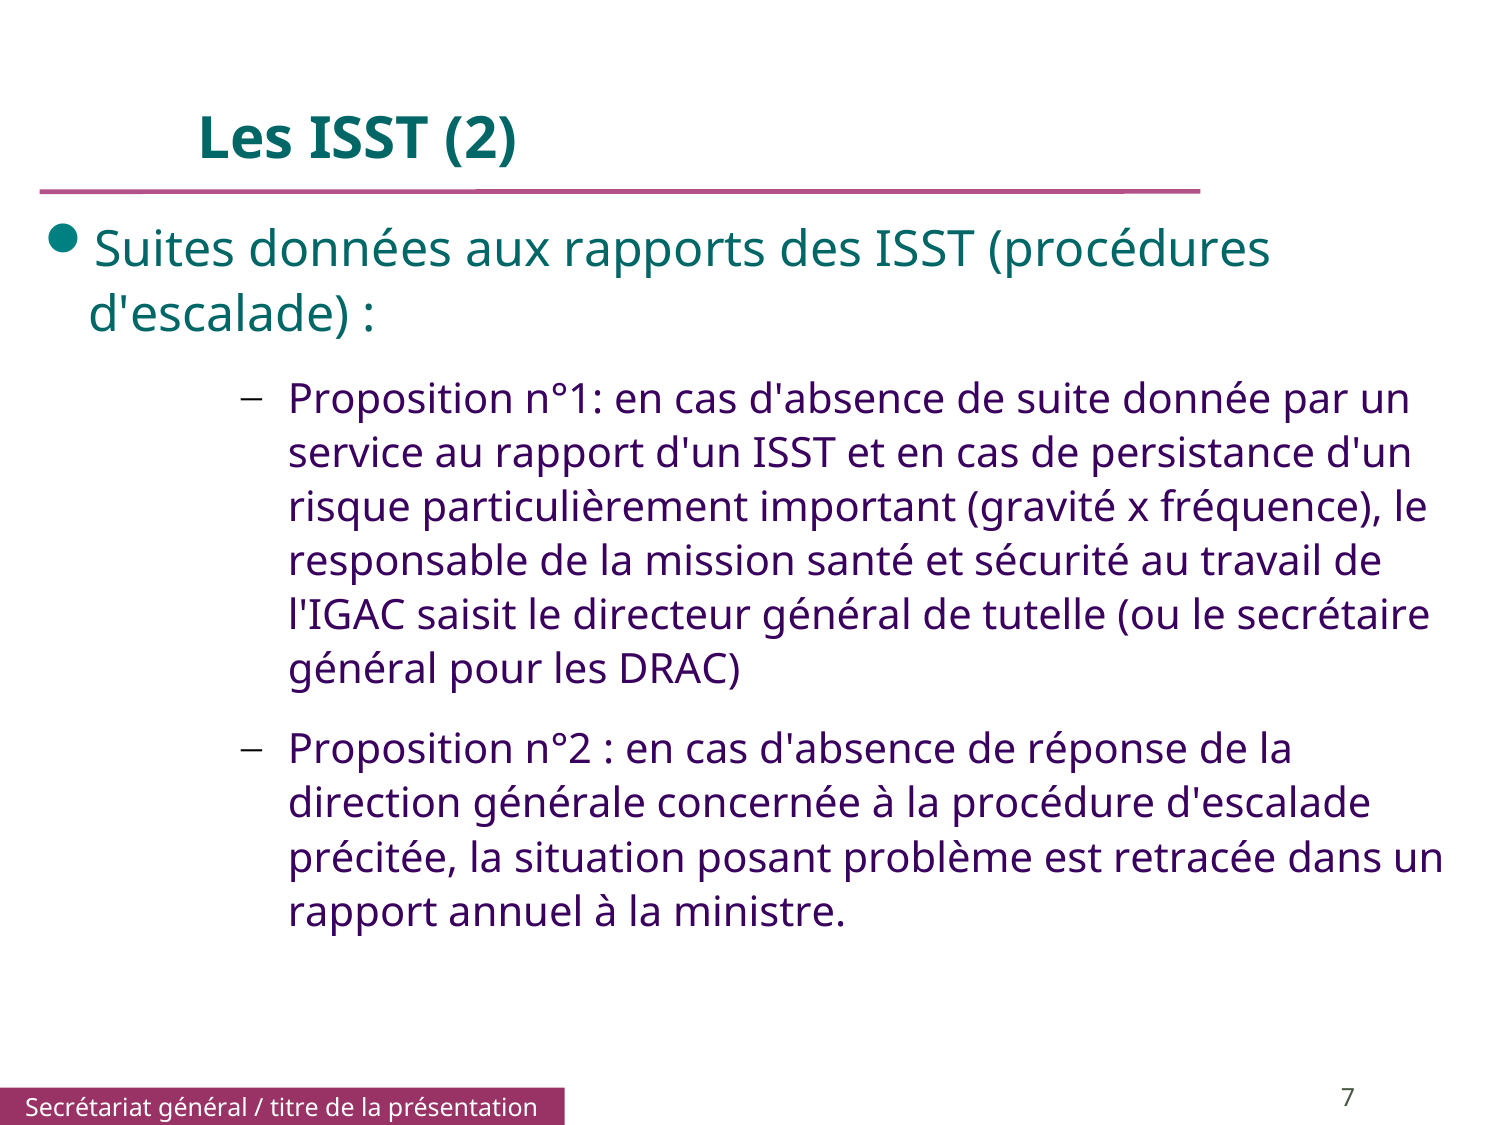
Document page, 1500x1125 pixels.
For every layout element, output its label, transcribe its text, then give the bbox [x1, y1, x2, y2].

list Suites données aux rapports des ISST (procédures d'escalade) : Proposition n°1: en cas d'absence de suite donnée par un service au rapport d'un ISST et en cas de persistance d'un risque particulièrement important (gravité x fréquence), le responsable de la mission santé et sécurité au travail de l'IGAC saisit le directeur général de tutelle (ou le secrétaire général pour les DRAC) Proposition n°2 : en cas d'absence de réponse de la direction générale concernée à la procédure d'escalade précitée, la situation posant problème est retracée dans un rapport annuel à la ministre. [29, 206, 1469, 1041]
title Les ISST (2) [182, 23, 1406, 181]
